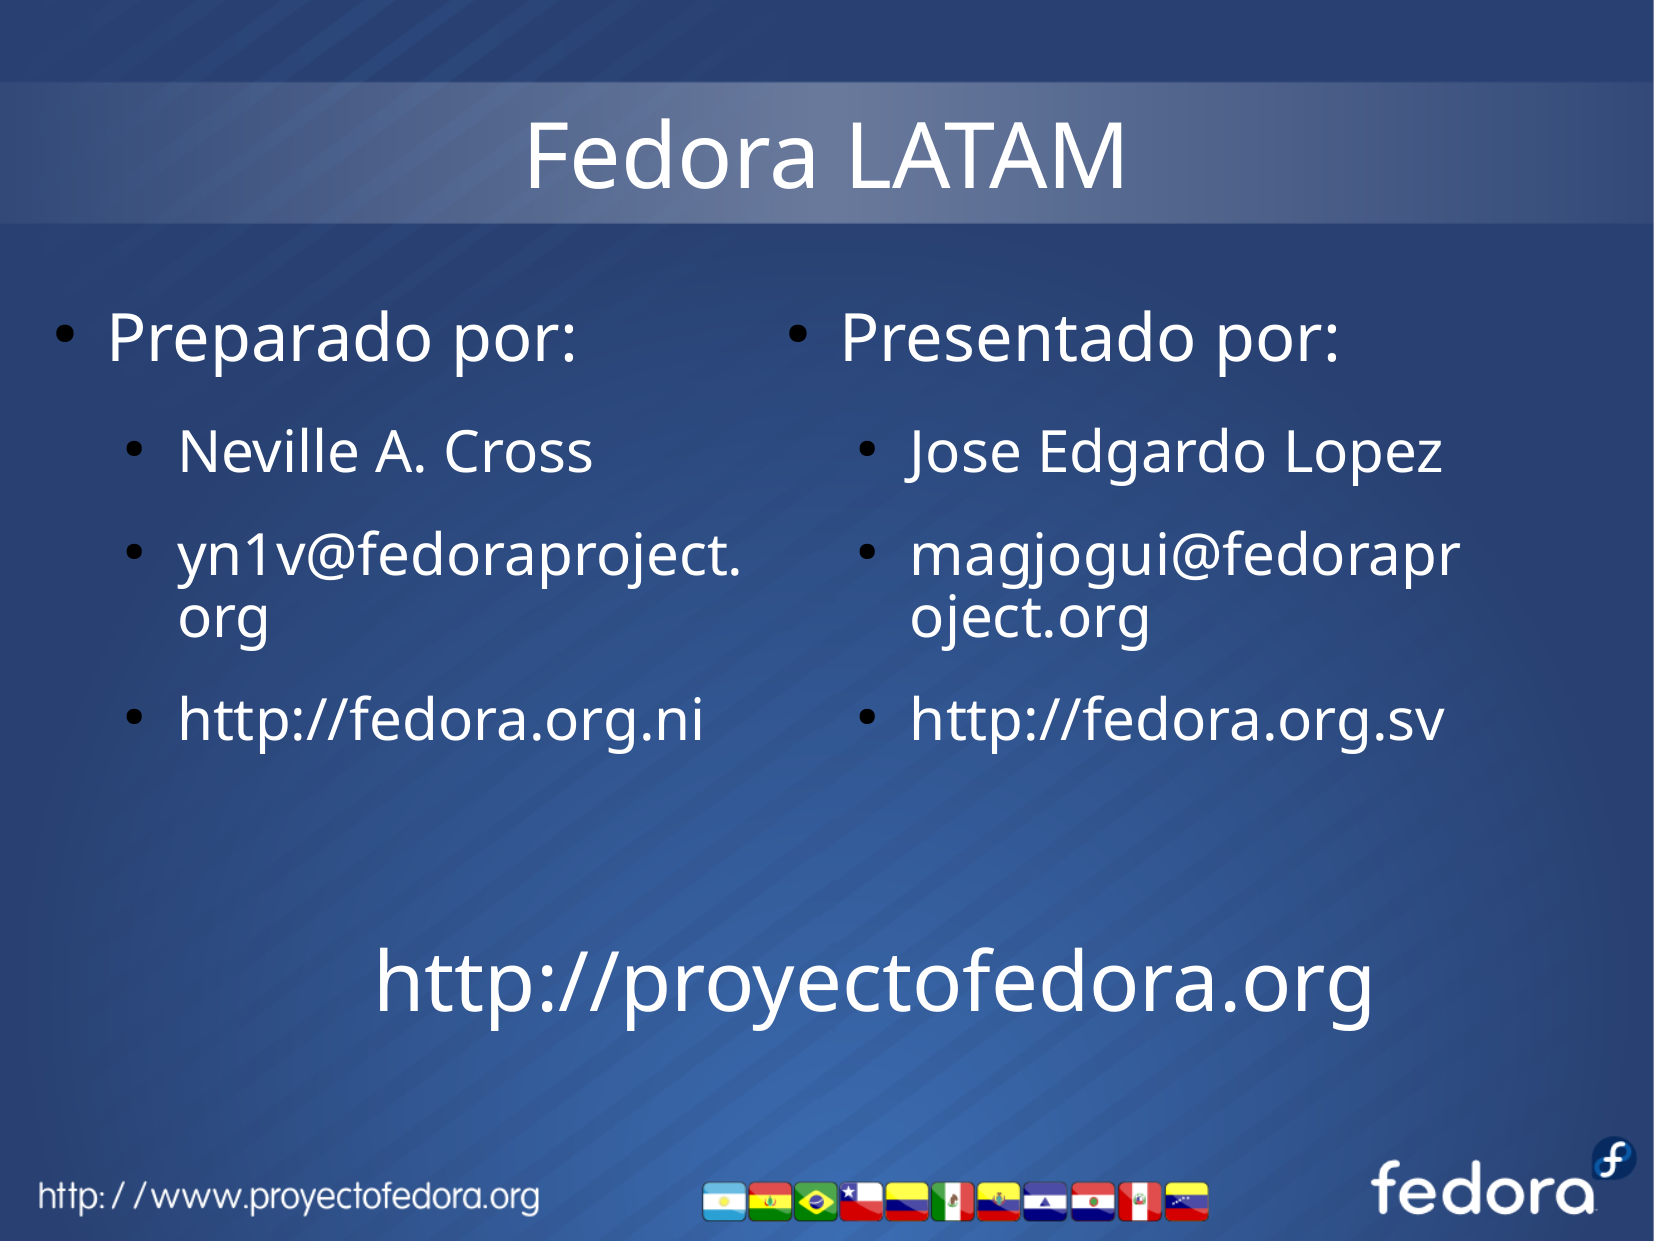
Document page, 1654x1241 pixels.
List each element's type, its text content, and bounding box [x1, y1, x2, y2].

text_box http://proyectofedora.org [358, 915, 1295, 1024]
title Fedora LATAM [82, 49, 1571, 257]
list Preparado por: Neville A. Cross yn1v@fedoraproject.org http://fedora.org.ni [35, 290, 762, 1109]
picture [0, 0, 1654, 1241]
list Presentado por: Jose Edgardo Lopez magjogui@fedoraproject.org http://fedora.org.sv [768, 290, 1495, 1109]
